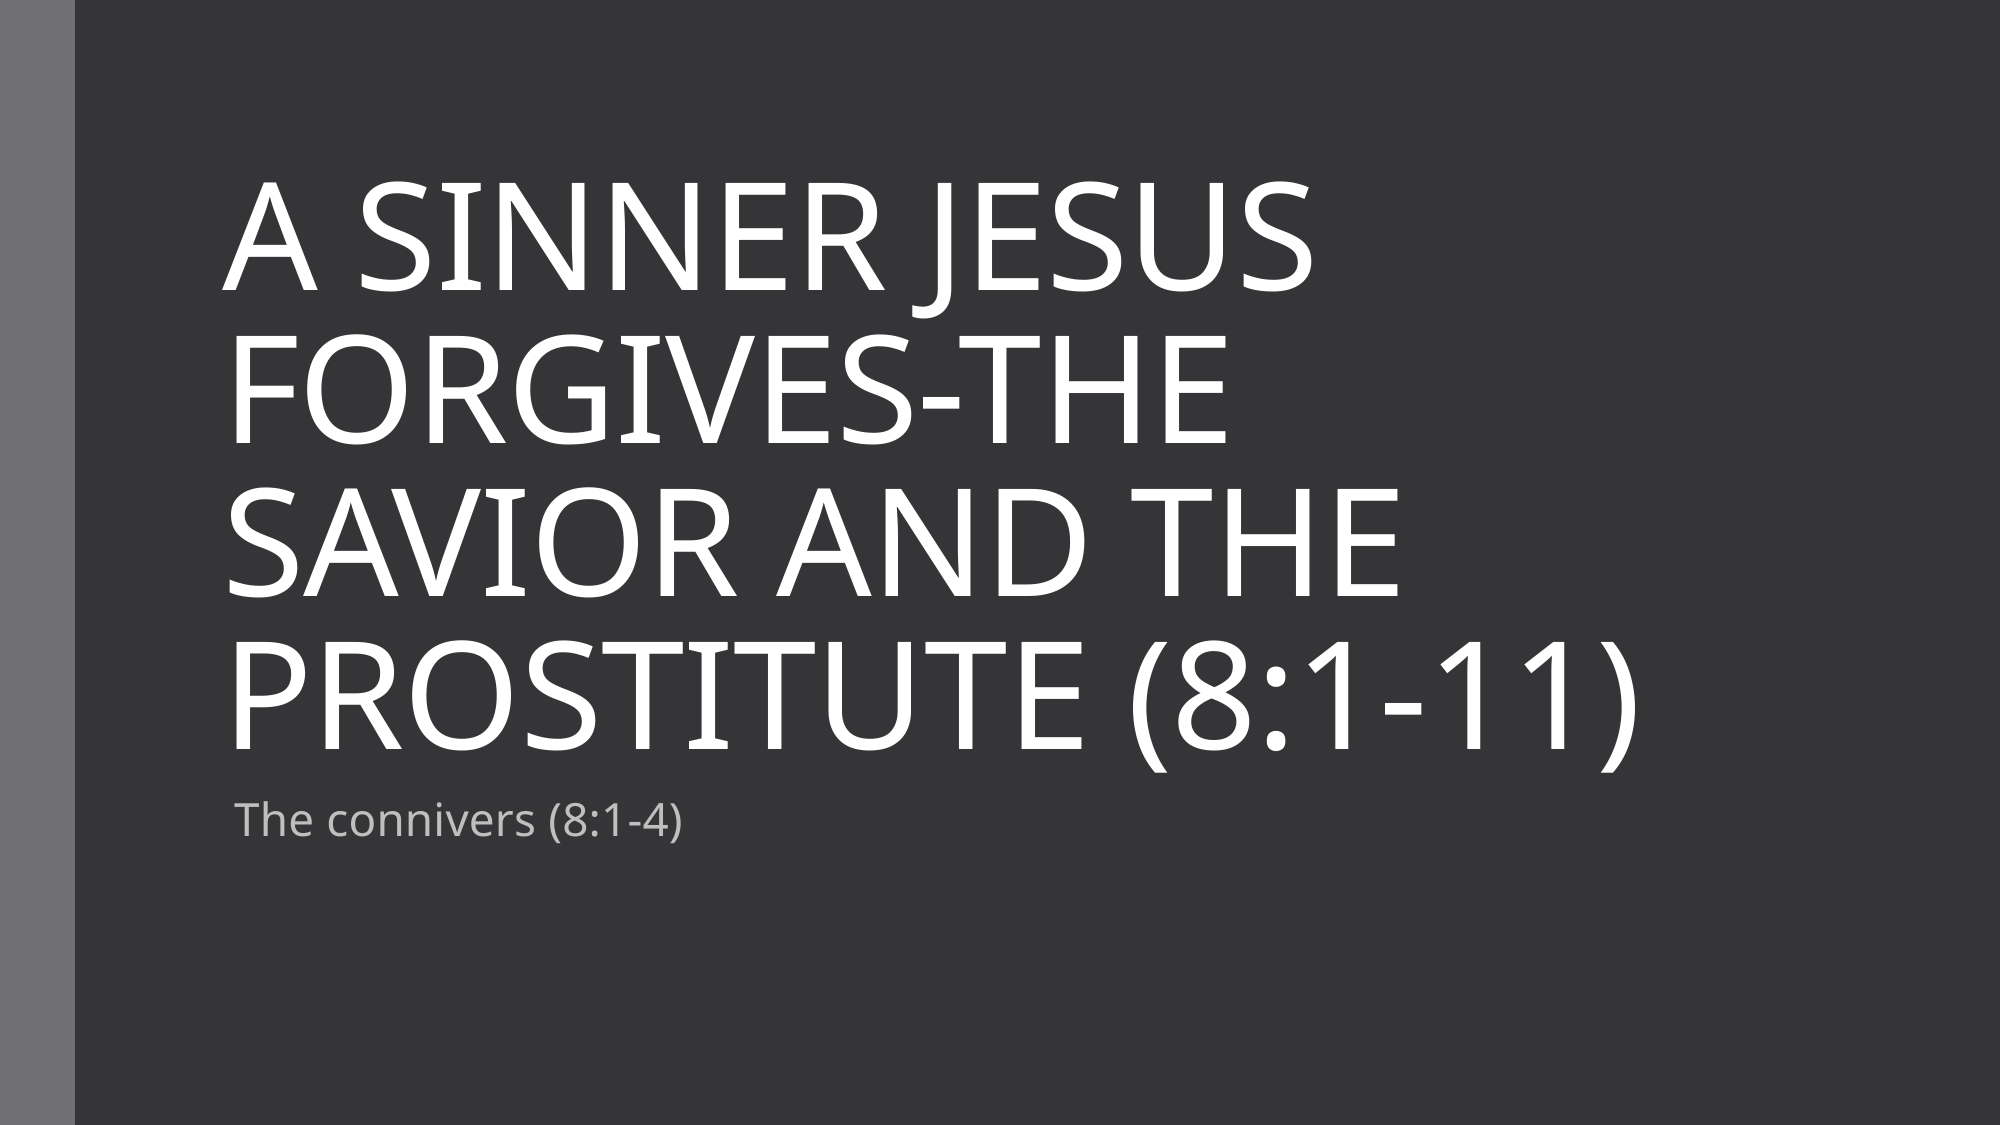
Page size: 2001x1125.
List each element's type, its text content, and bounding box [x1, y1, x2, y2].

subtitle The connivers (8:1-4) [206, 787, 1752, 1066]
title A SINNER JESUS FORGIVES-THE SAVIOR AND THE PROSTITUTE (8:1-11) [206, 124, 1752, 787]
